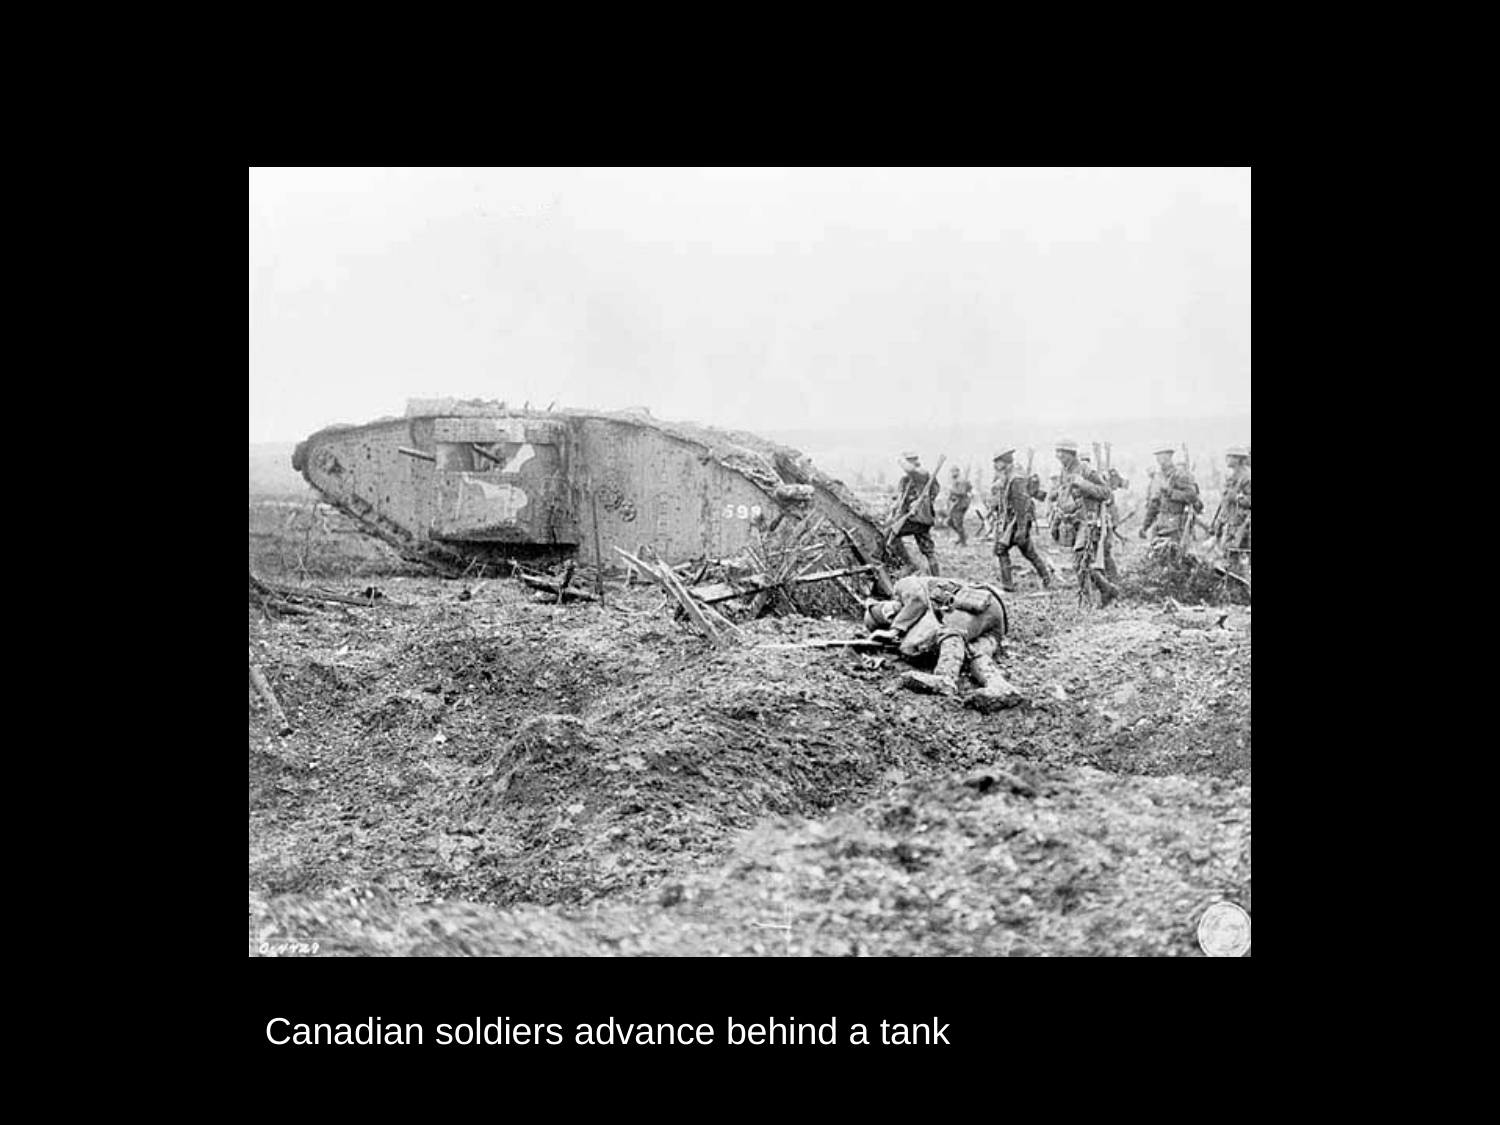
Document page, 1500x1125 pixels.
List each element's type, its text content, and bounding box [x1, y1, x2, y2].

text_box Canadian soldiers advance behind a tank [249, 999, 976, 1061]
picture [249, 167, 1251, 958]
